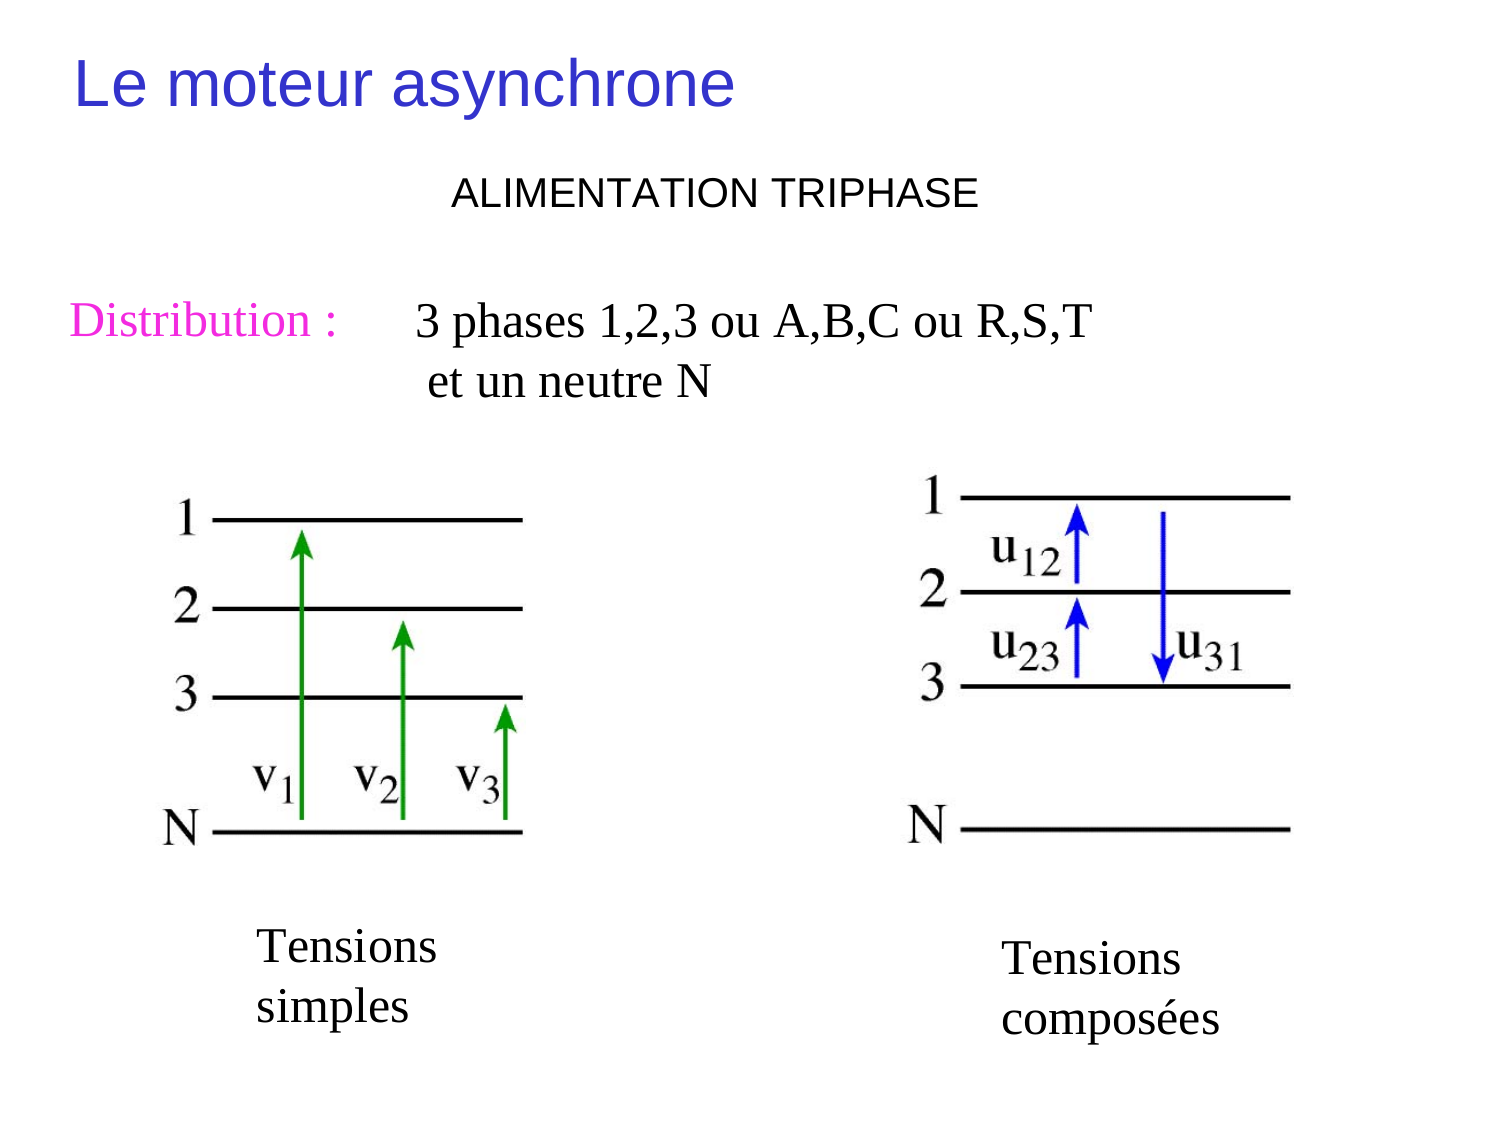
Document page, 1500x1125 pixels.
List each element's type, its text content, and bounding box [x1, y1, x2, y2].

picture [147, 491, 526, 860]
text_box Tensions composées [986, 916, 1274, 1053]
text_box ALIMENTATION TRIPHASE [436, 158, 995, 224]
text_box Tensions simples [242, 904, 480, 1041]
text_box 3 phases 1,2,3 ou A,B,C ou R,S,T et un neutre N [400, 280, 1108, 416]
text_box Distribution : [54, 278, 354, 355]
picture [891, 467, 1294, 859]
text_box Le moteur asynchrone [59, 32, 752, 128]
